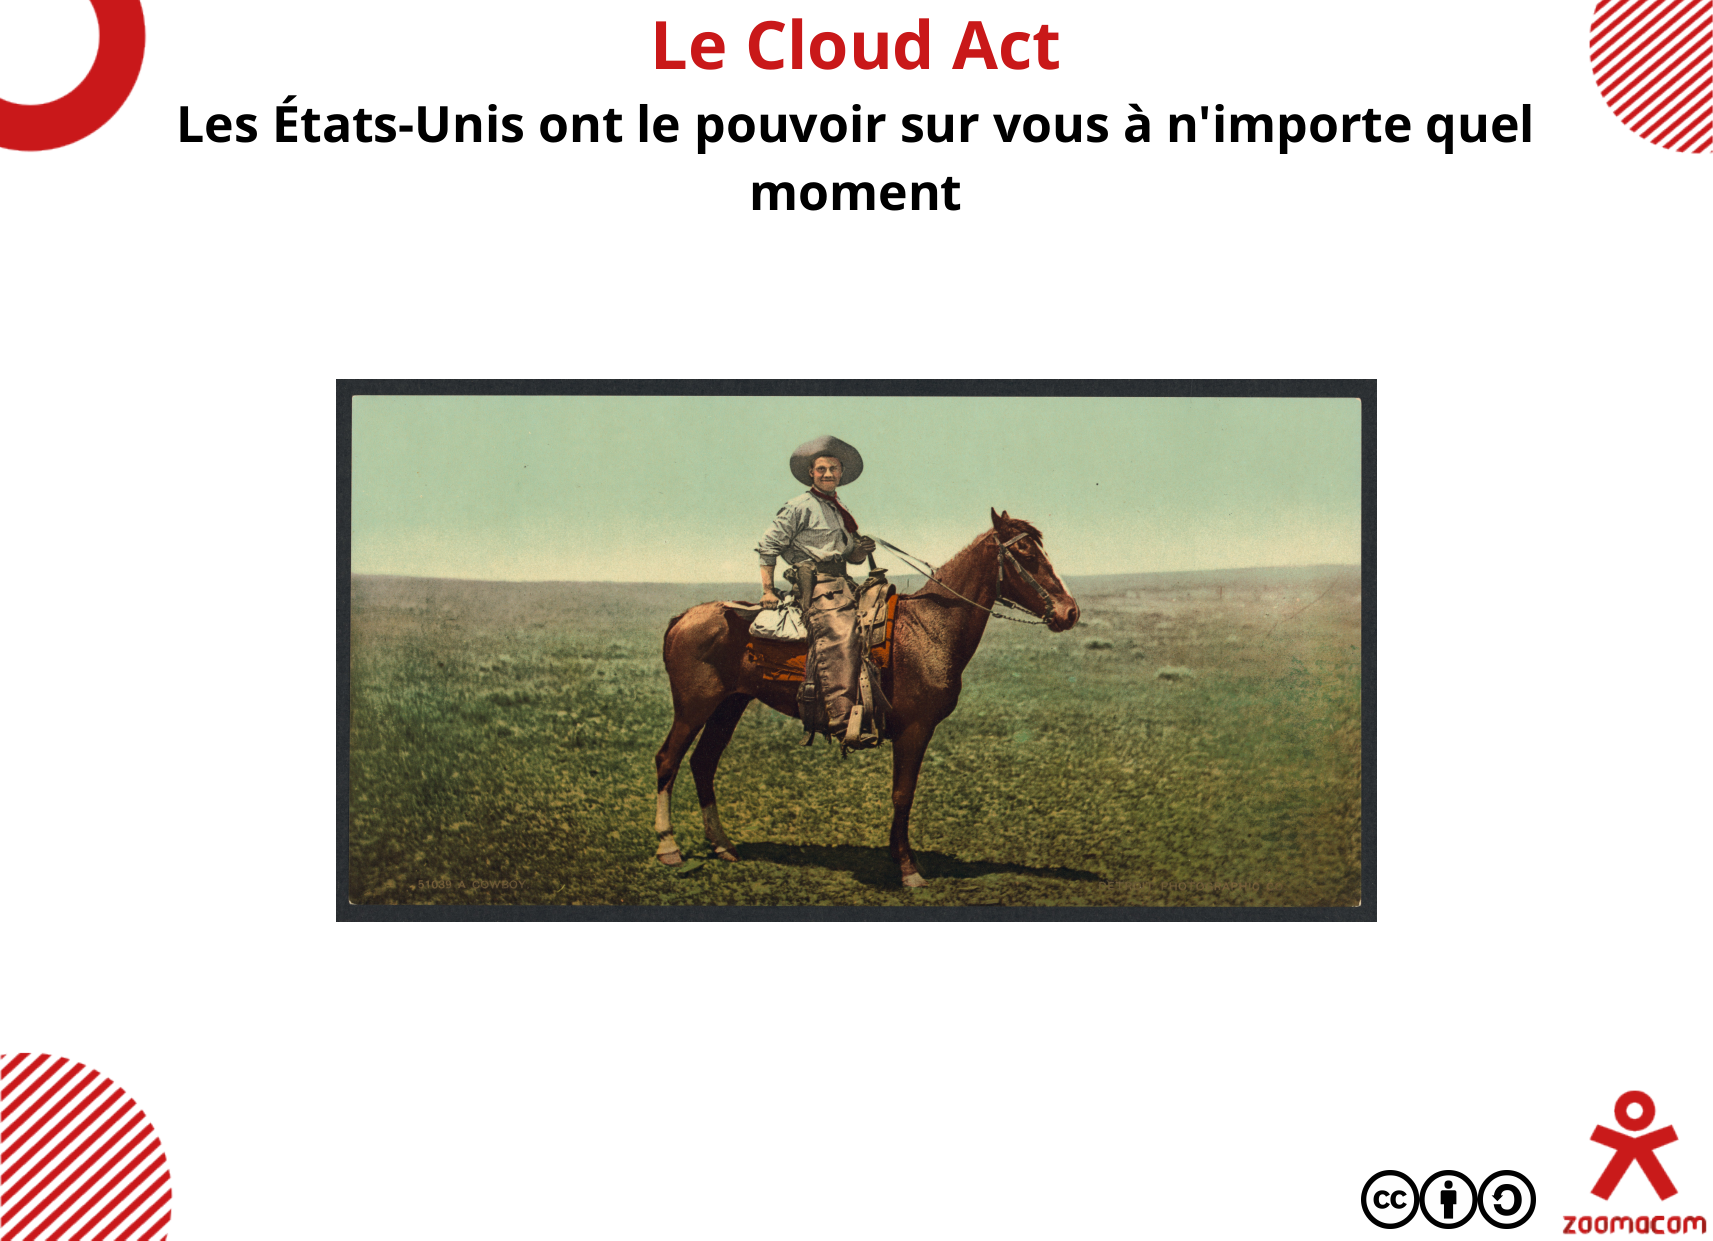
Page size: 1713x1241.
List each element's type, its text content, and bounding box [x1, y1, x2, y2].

title Le Cloud Act Les États-Unis ont le pouvoir sur vous à n'importe quel moment [85, 8, 1628, 216]
picture [0, 0, 1713, 1241]
